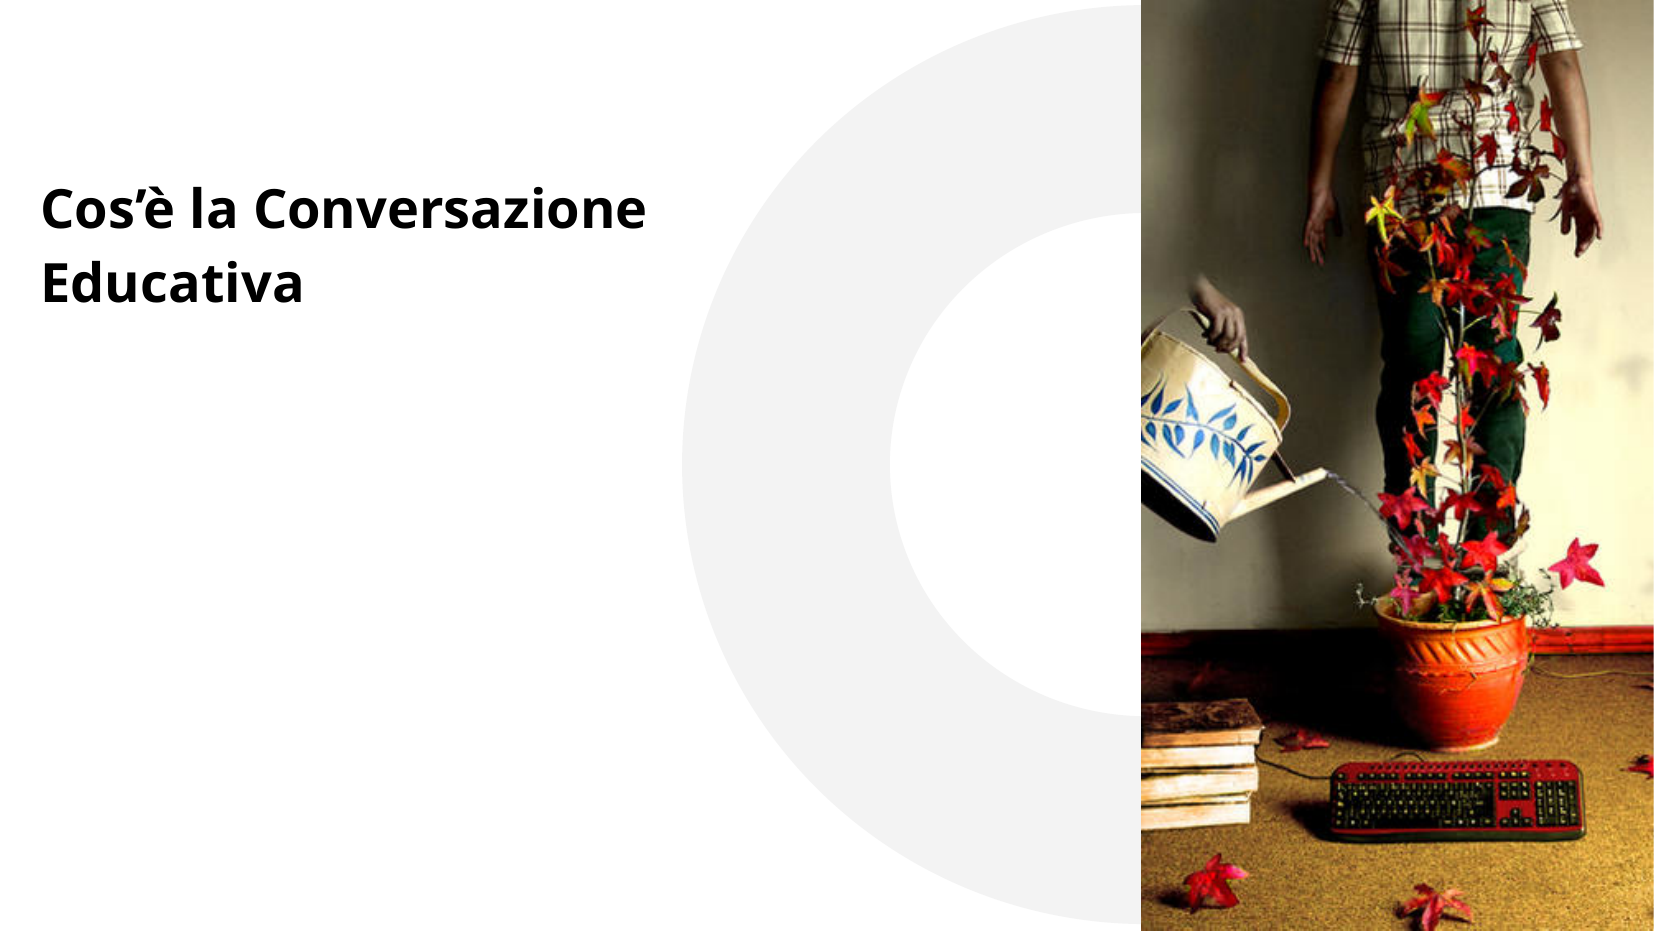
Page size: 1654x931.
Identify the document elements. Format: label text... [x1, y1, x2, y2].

title Cos’è la Conversazione Educativa [40, 178, 897, 311]
picture [1141, 0, 1654, 931]
